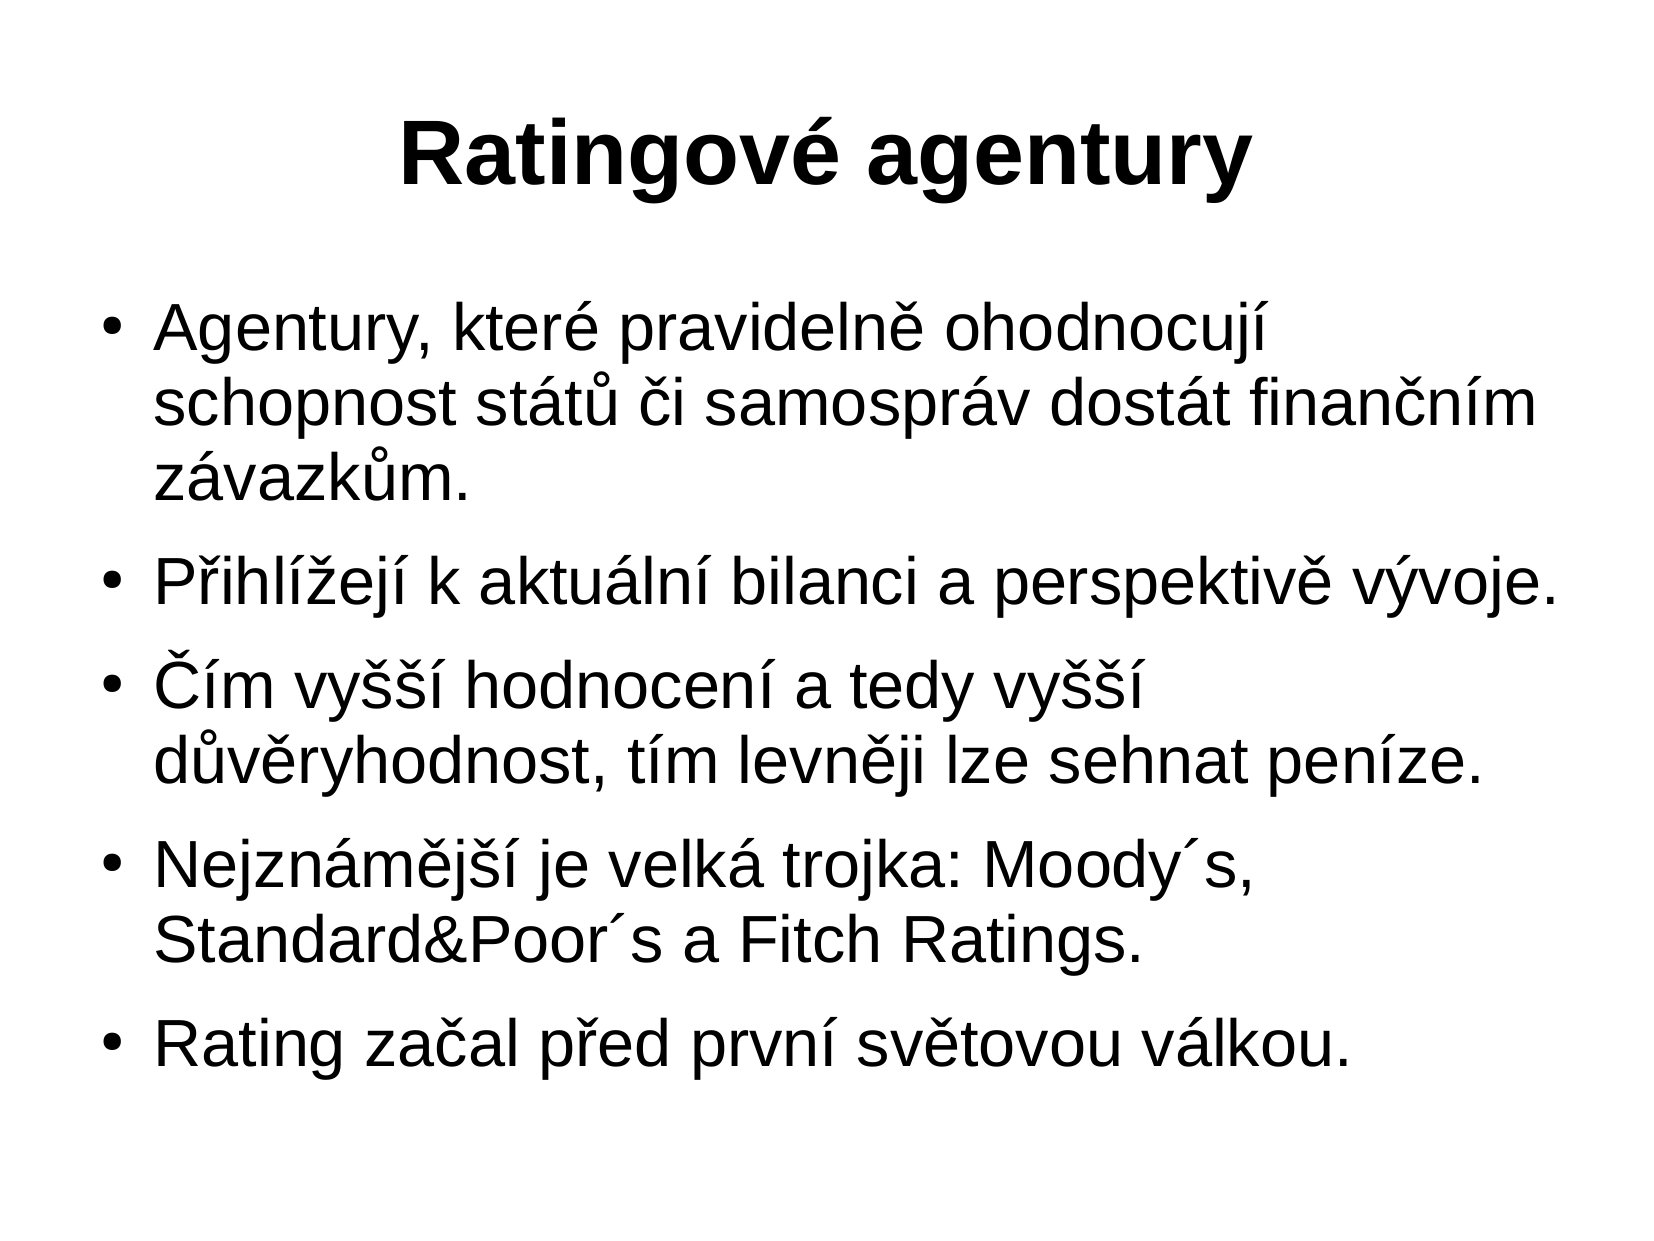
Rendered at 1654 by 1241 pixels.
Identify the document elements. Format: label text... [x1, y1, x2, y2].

title Ratingové agentury [82, 49, 1571, 257]
list Agentury, které pravidelně ohodnocují schopnost států či samospráv dostát finančním závazkům. Přihlížejí k aktuální bilanci a perspektivě vývoje. Čím vyšší hodnocení a tedy vyšší důvěryhodnost, tím levněji lze sehnat peníze. Nejznámější je velká trojka: Moody´s, Standard&Poor´s a Fitch Ratings. Rating začal před první světovou válkou. [82, 290, 1571, 1109]
